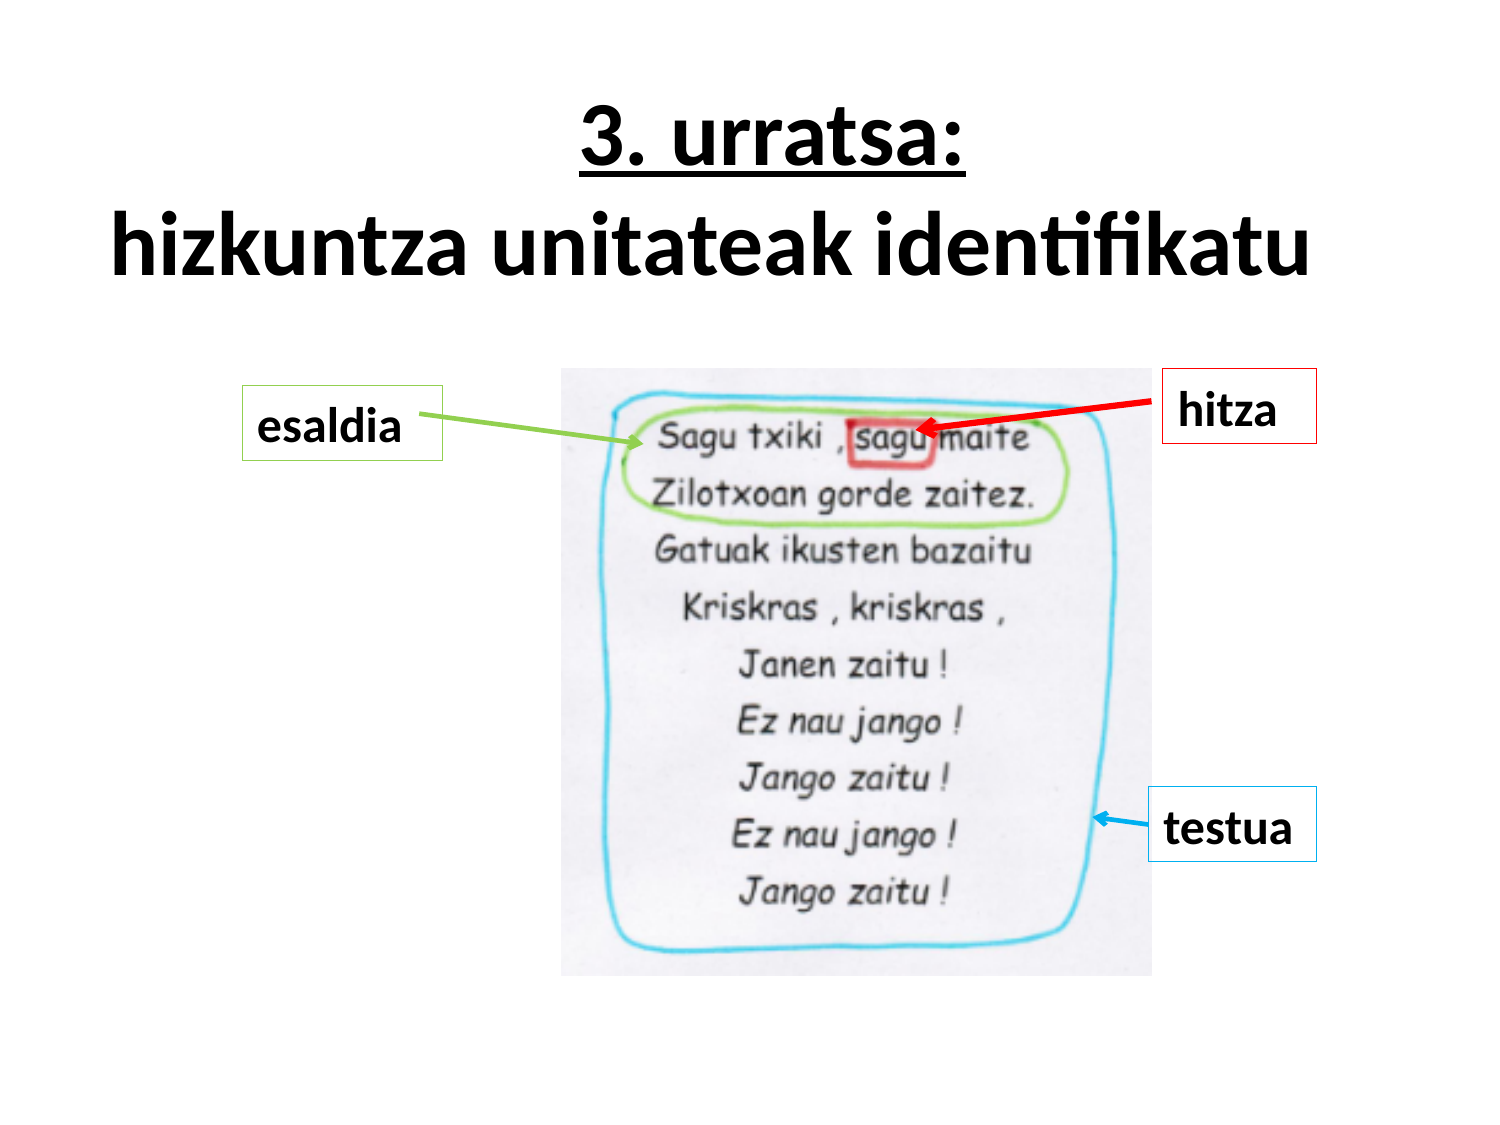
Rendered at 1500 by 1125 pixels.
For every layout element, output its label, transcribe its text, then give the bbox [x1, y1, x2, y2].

text_box testua [1148, 786, 1317, 862]
text_box 3. urratsa: hizkuntza unitateak identifikatu [94, 66, 1471, 302]
text_box hitza [1162, 368, 1317, 444]
text_box esaldia [242, 385, 443, 461]
picture [561, 368, 1152, 976]
